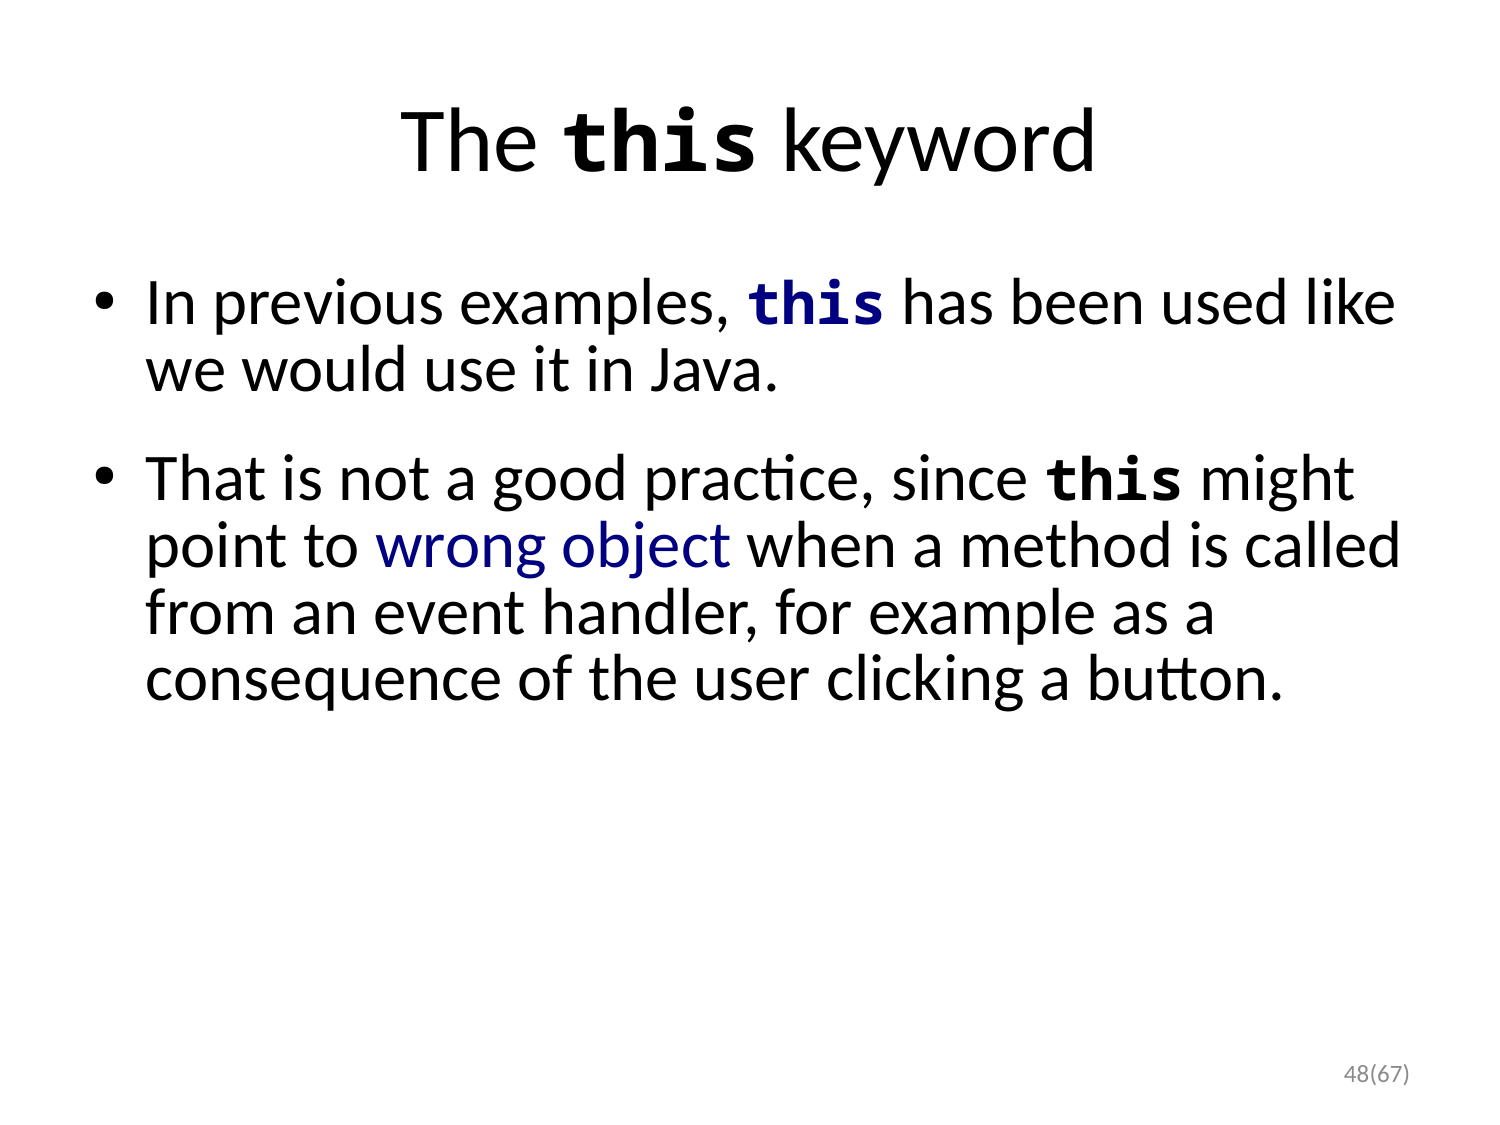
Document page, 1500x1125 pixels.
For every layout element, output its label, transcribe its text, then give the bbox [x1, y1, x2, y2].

title The this keyword [75, 45, 1425, 233]
list In previous examples, this has been used like we would use it in Java. That is not a good practice, since this might point to wrong object when a method is called from an event handler, for example as a consequence of the user clicking a button. [75, 262, 1425, 1005]
